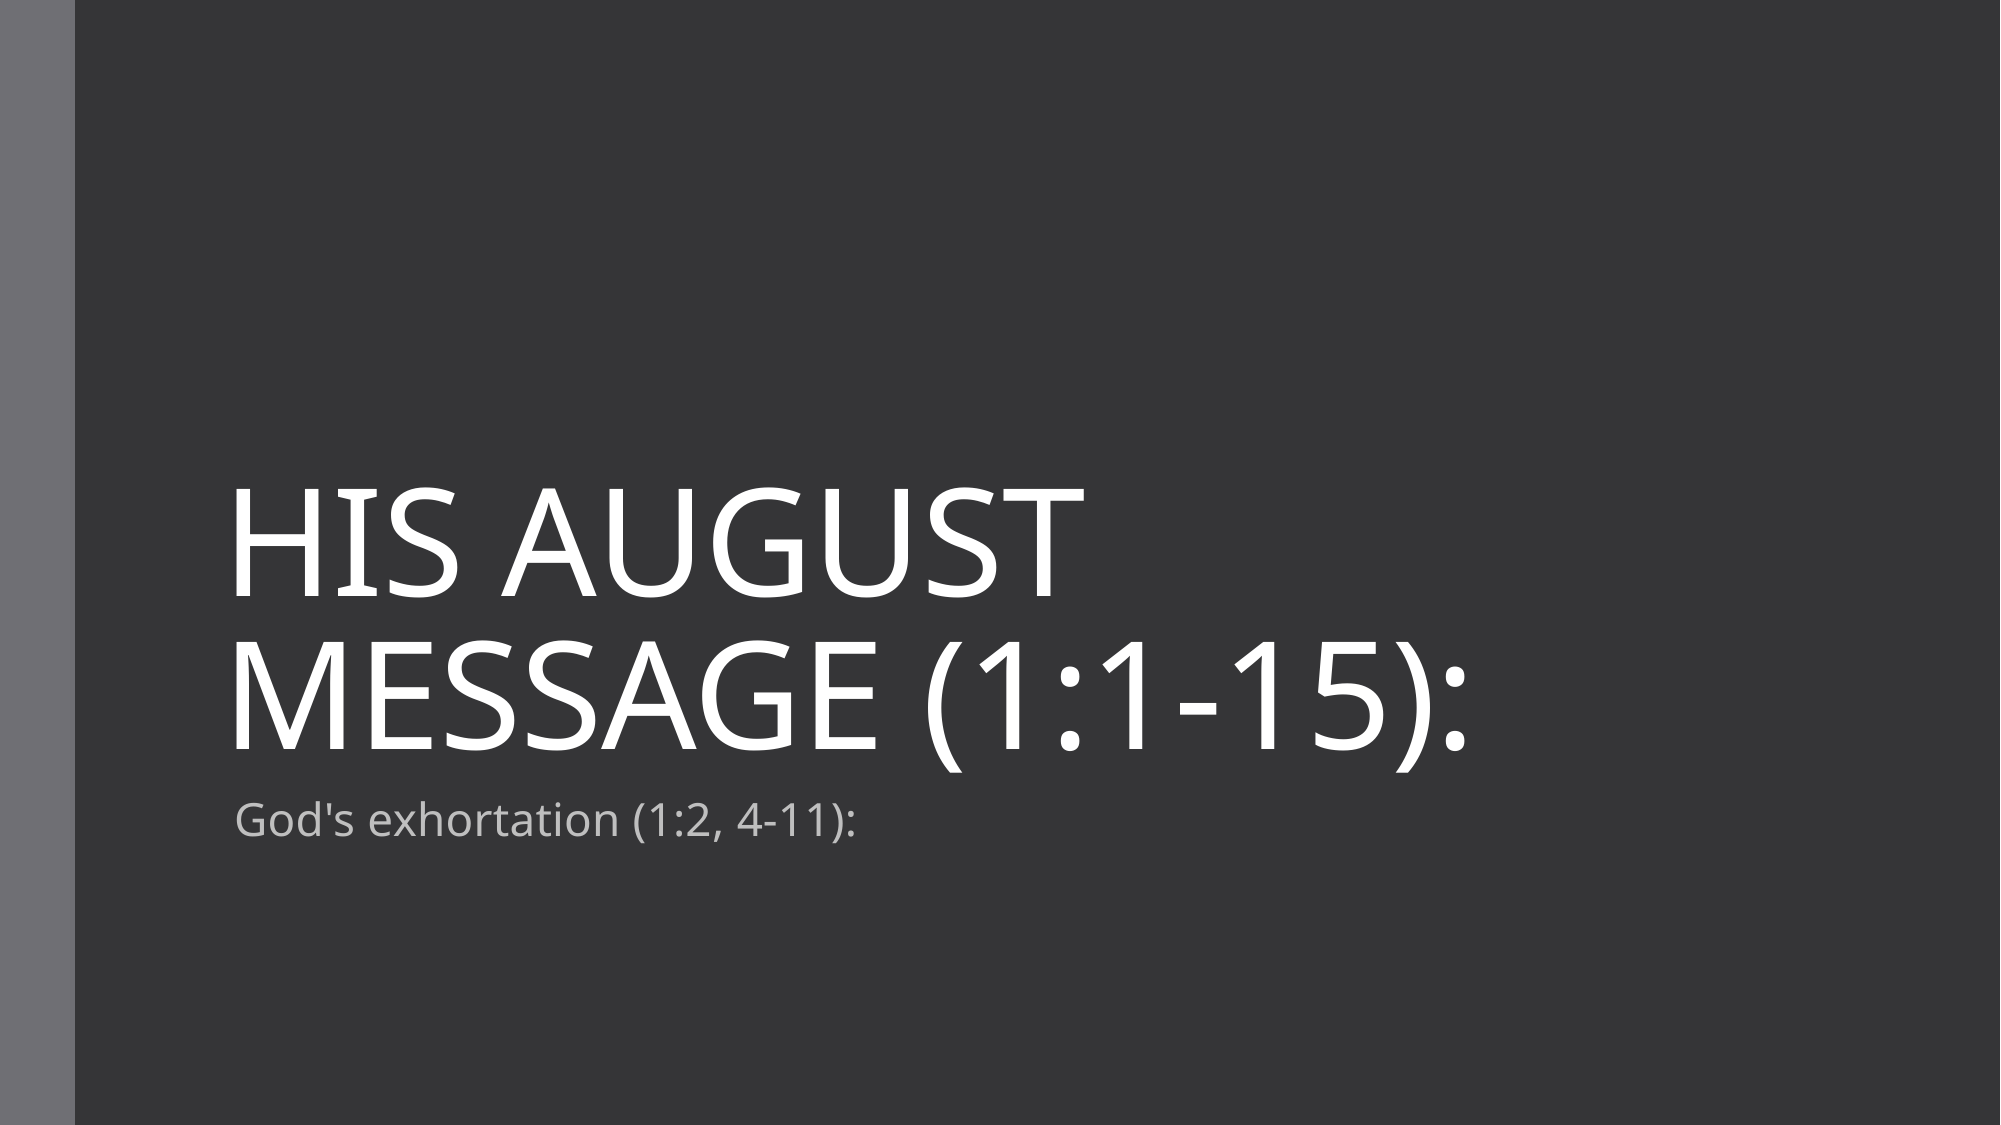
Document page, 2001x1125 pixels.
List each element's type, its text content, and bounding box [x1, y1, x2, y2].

subtitle God's exhortation (1:2, 4-11): [206, 787, 1752, 1066]
title HIS AUGUST MESSAGE (1:1-15): [206, 124, 1752, 787]
